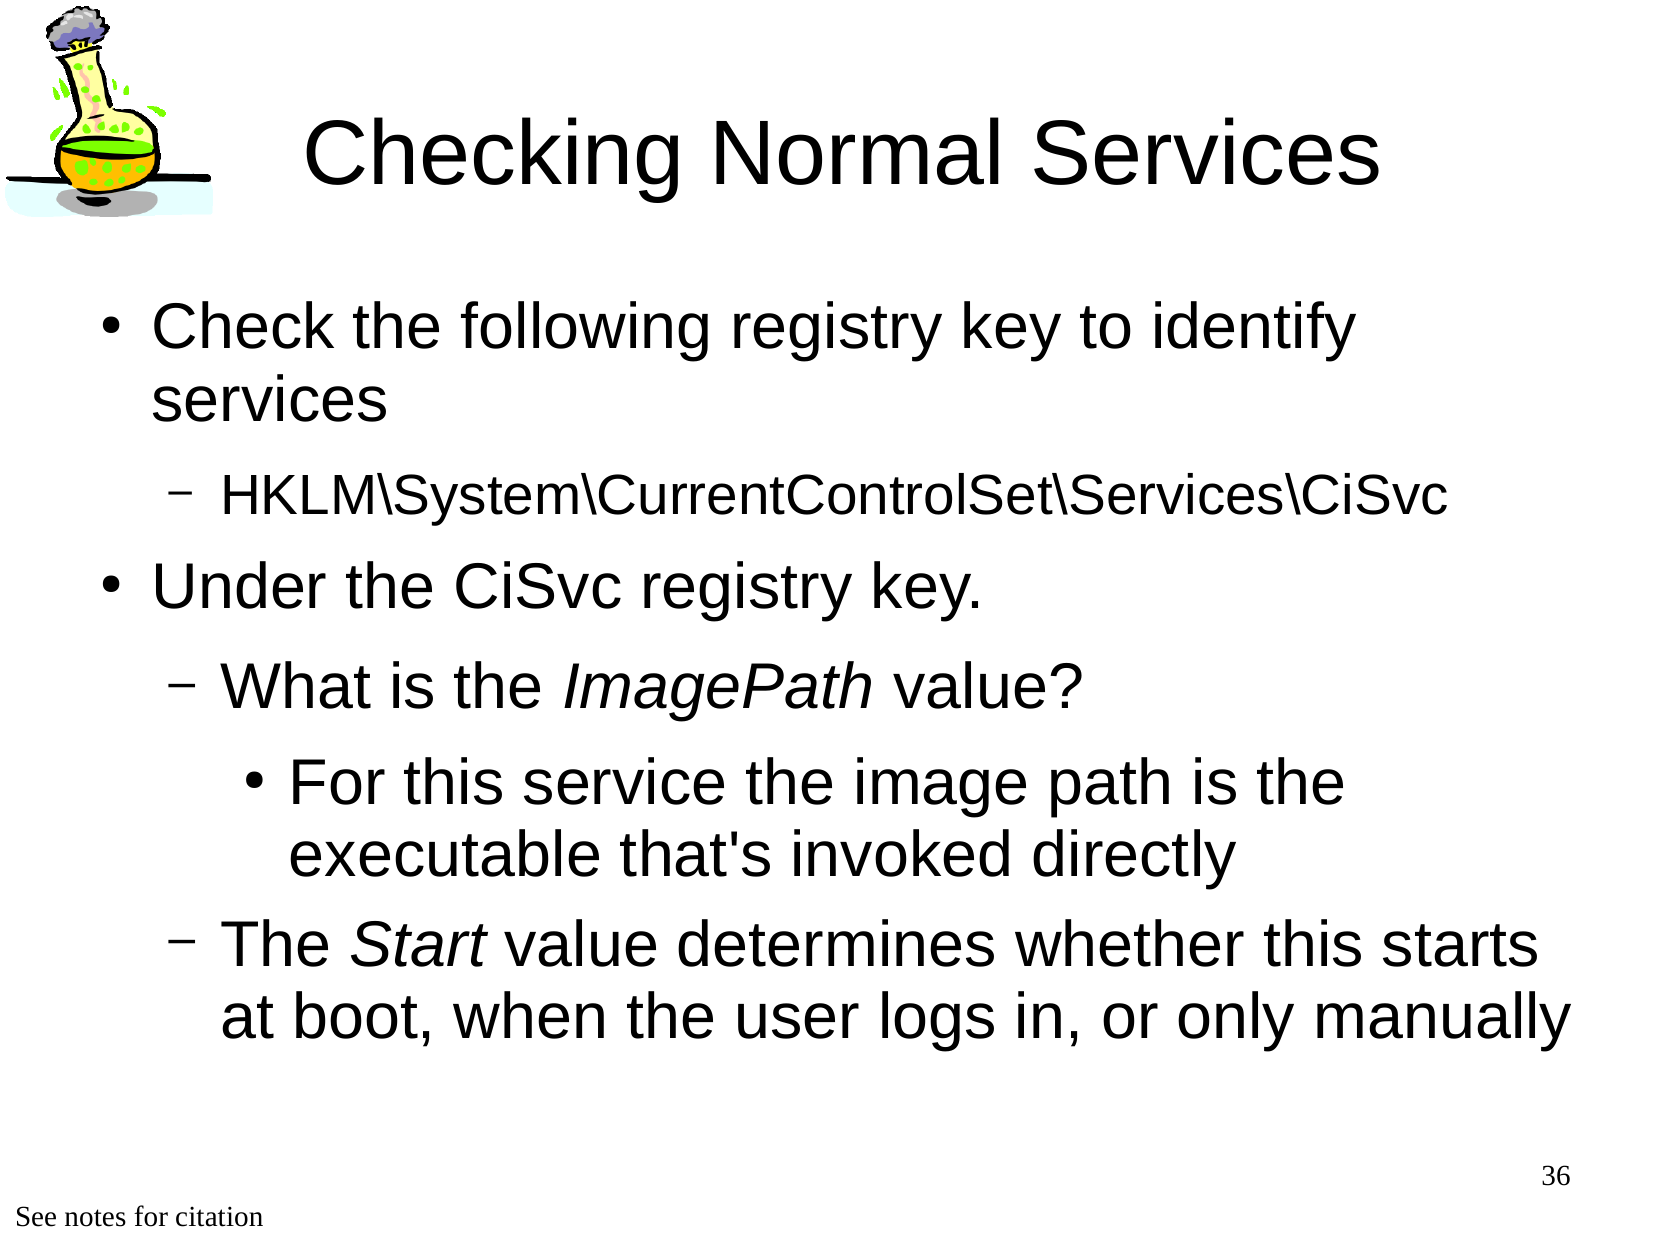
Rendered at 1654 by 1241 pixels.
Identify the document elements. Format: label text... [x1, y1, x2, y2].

title Checking Normal Services [82, 49, 1571, 257]
picture [5, 6, 213, 217]
list Check the following registry key to identify services HKLM\System\CurrentControlSet\Services\CiSvc Under the CiSvc registry key. What is the ImagePath value? For this service the image path is the executable that's invoked directly The Start value determines whether this starts at boot, when the user logs in, or only manually [82, 290, 1576, 1126]
